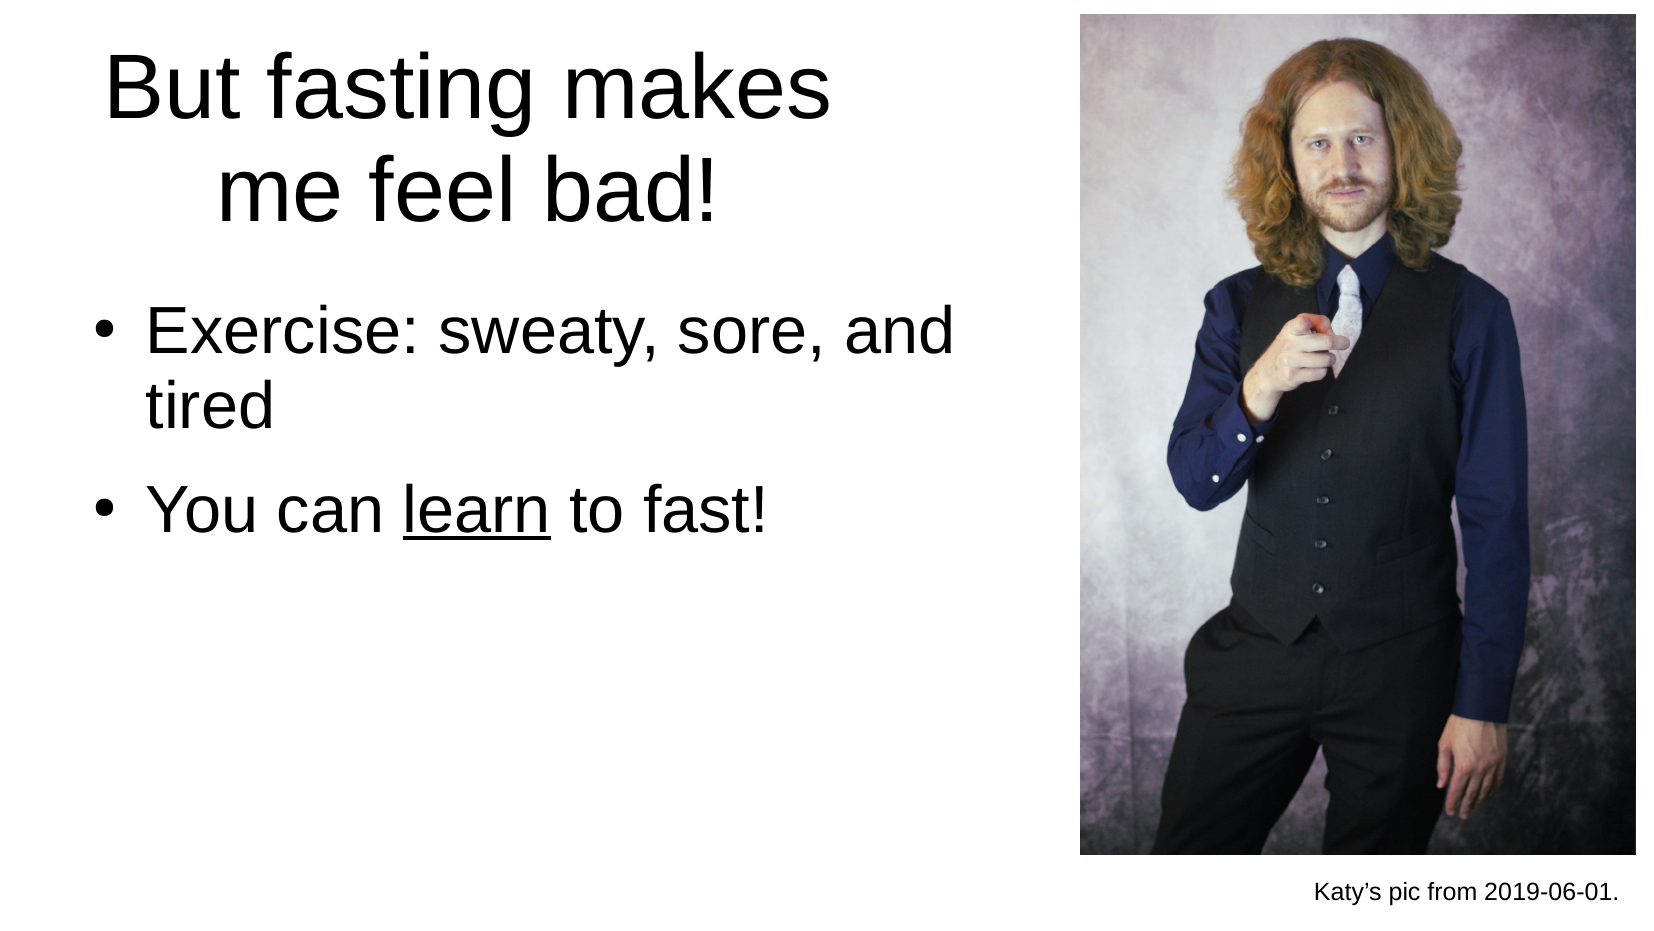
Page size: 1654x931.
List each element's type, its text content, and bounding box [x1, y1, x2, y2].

title But fasting makes me feel bad! [75, 35, 863, 242]
list Exercise: sweaty, sore, and tired You can learn to fast! [75, 292, 1006, 796]
picture [1080, 14, 1636, 856]
text_box Katy’s pic from 2019-06-01. [1299, 870, 1636, 913]
